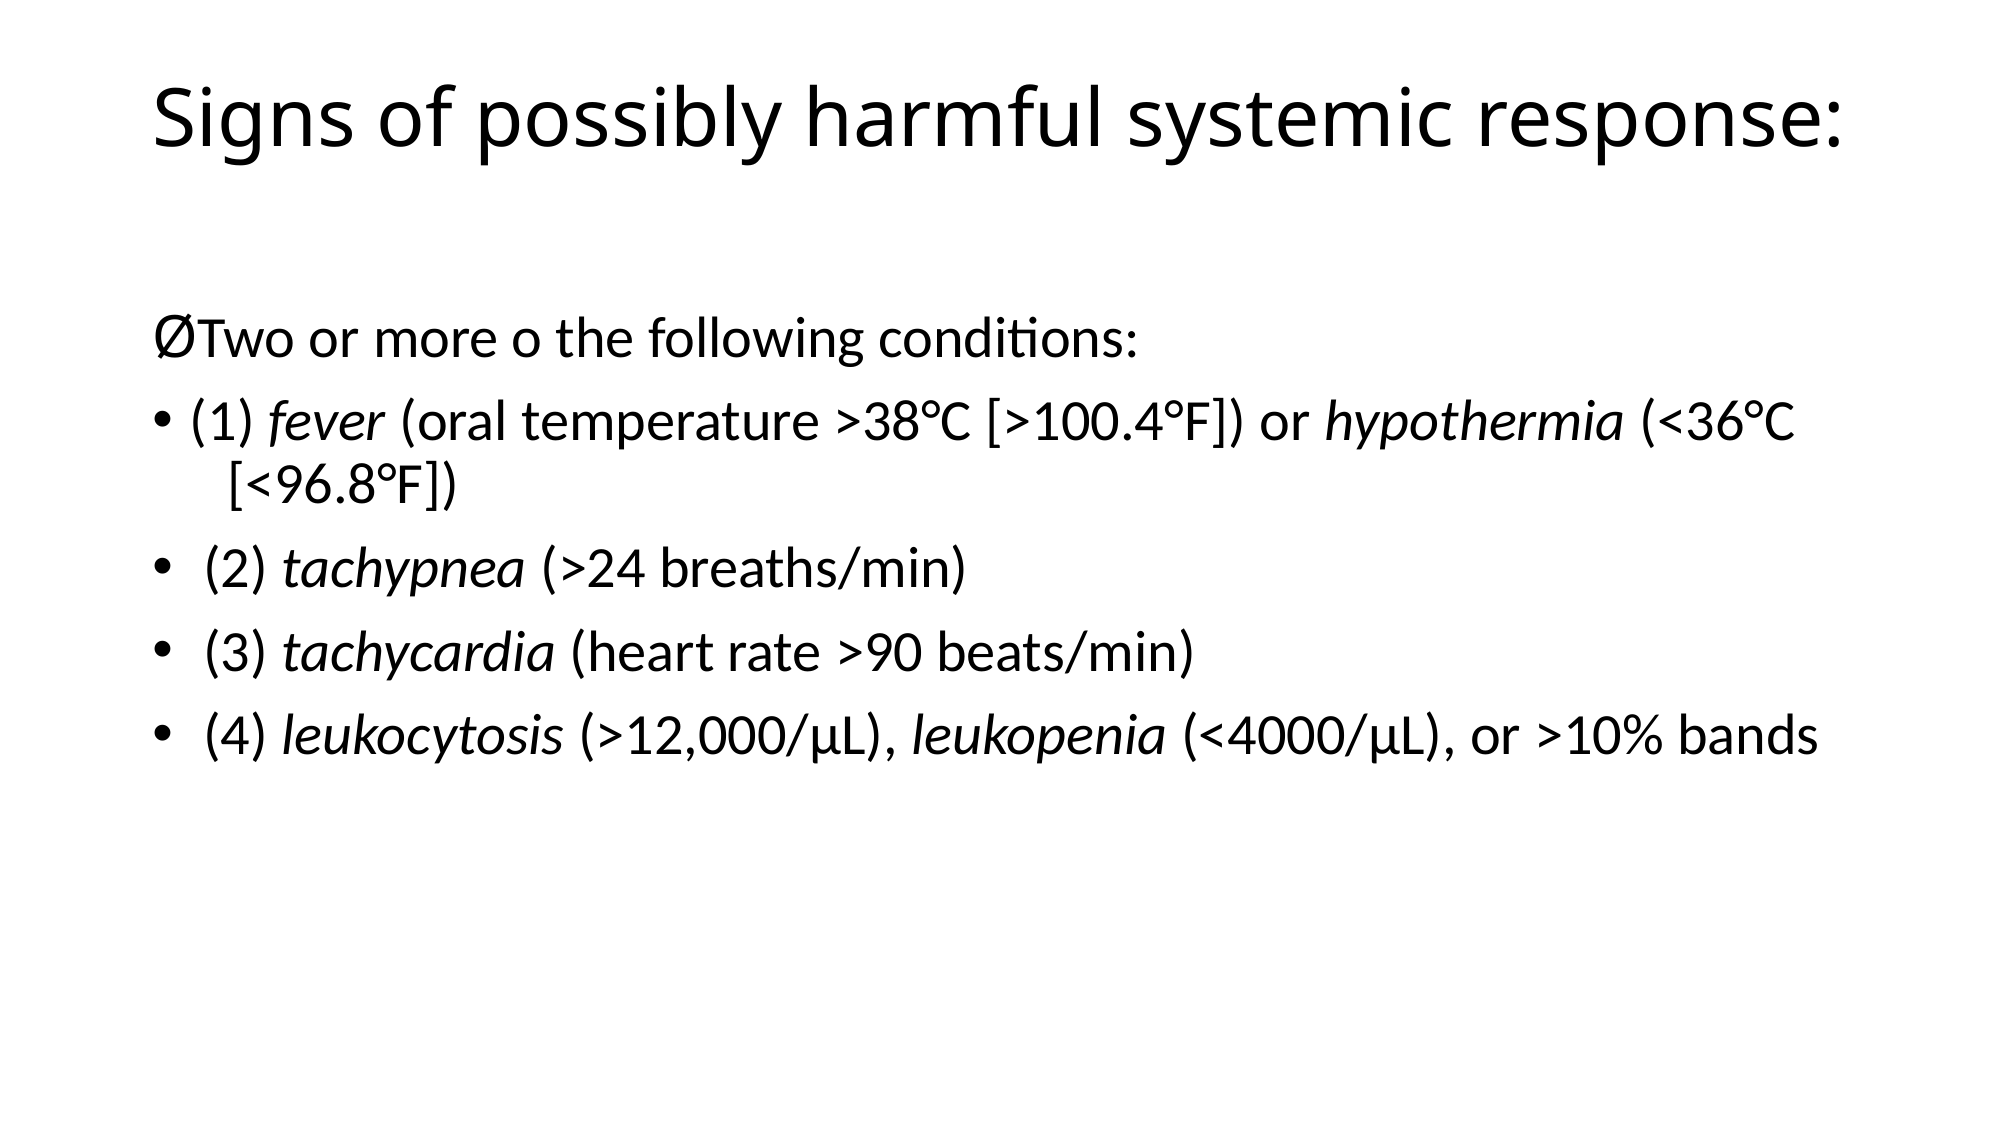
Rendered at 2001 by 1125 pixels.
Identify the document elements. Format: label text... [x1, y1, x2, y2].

title Signs of possibly harmful systemic response: [137, 59, 1863, 278]
list Two or more o the following conditions: (1) fever (oral temperature >38°C [>100.4°F]) or hypothermia (<36°C [<96.8°F]) (2) tachypnea (>24 breaths/min) (3) tachycardia (heart rate >90 beats/min) (4) leukocytosis (>12,000/μL), leukopenia (<4000/μL), or >10% bands [137, 299, 1863, 1014]
